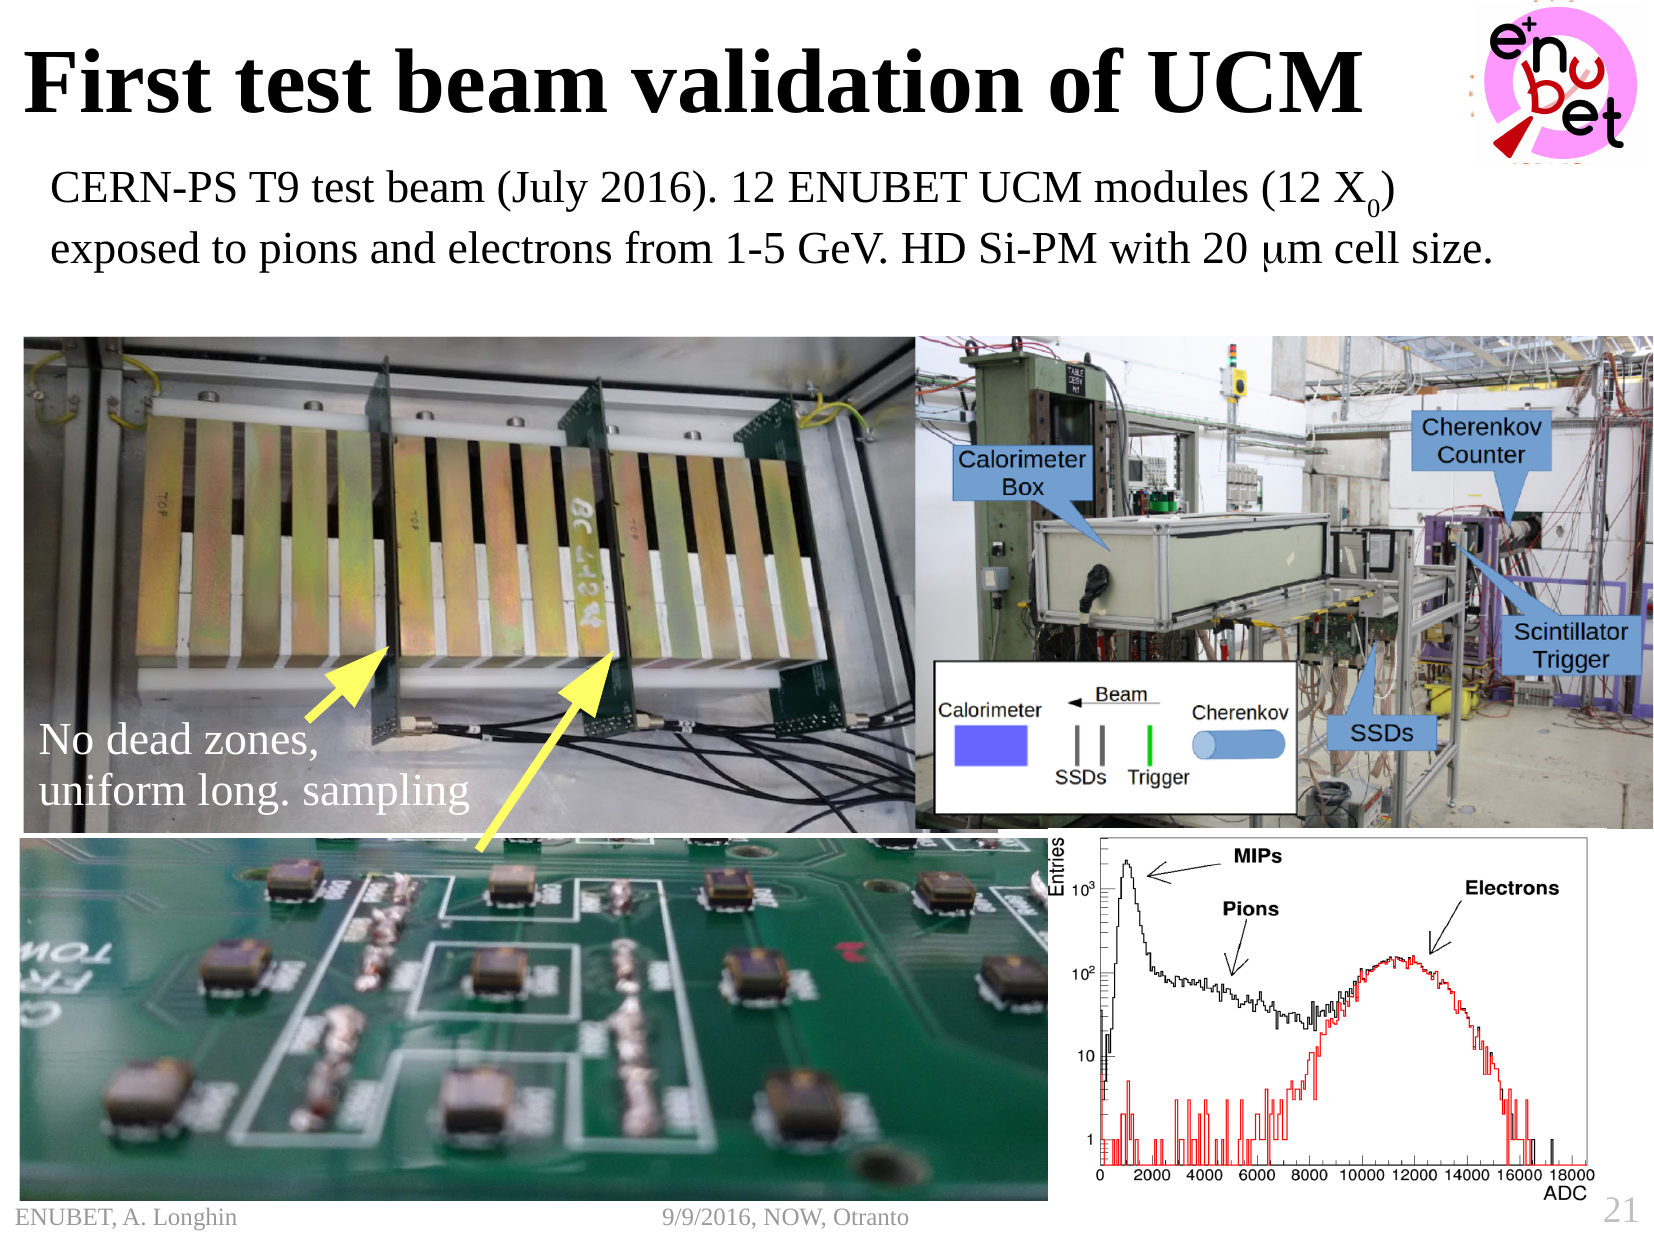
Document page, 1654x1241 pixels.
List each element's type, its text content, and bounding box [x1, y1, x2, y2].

picture [19, 336, 1653, 1210]
text_box CERN-PS T9 test beam (July 2016). 12 ENUBET UCM modules (12 X0) exposed to pions and electrons from 1-5 GeV. HD Si-PM with 20 mm cell size. [35, 153, 1524, 296]
picture [331, 696, 351, 706]
picture [1463, 0, 1653, 164]
text_box No dead zones, uniform long. sampling [23, 706, 591, 824]
picture [23, 824, 490, 833]
title First test beam validation of UCM [23, 0, 1430, 184]
